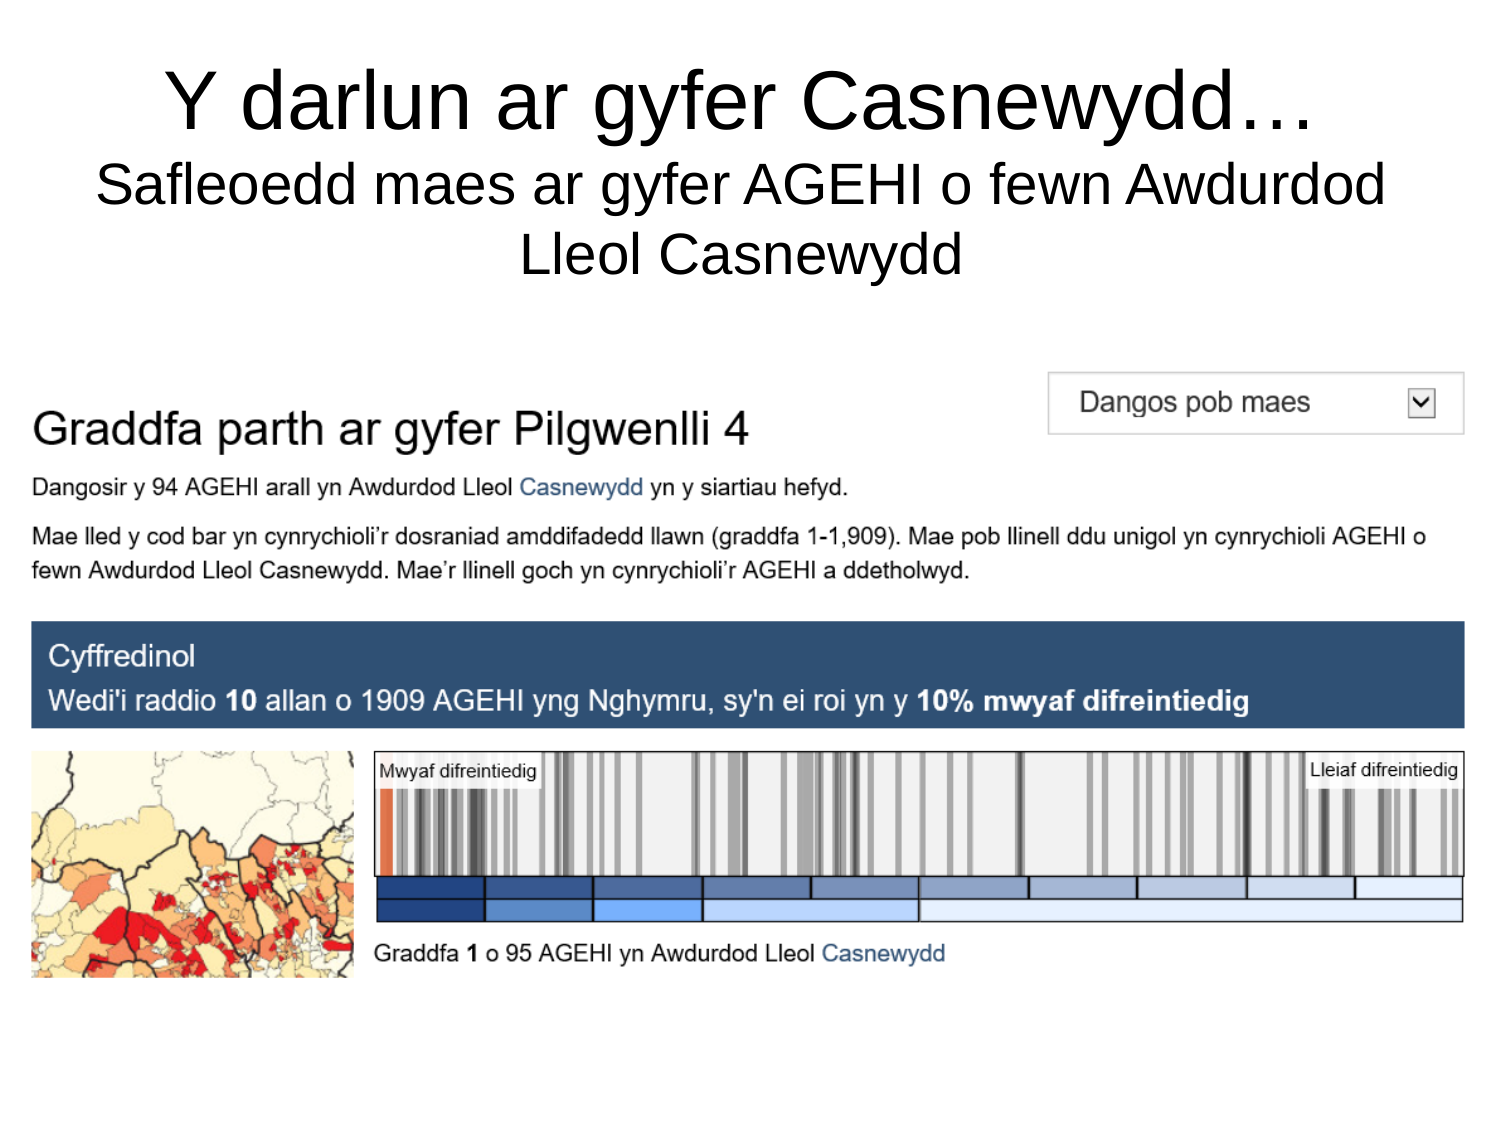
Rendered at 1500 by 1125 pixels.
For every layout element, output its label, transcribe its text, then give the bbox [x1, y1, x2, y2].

picture [29, 363, 1471, 988]
title Y darlun ar gyfer Casnewydd… Safleoedd maes ar gyfer AGEHI o fewn Awdurdod Lleol Casnewydd [66, 49, 1417, 283]
